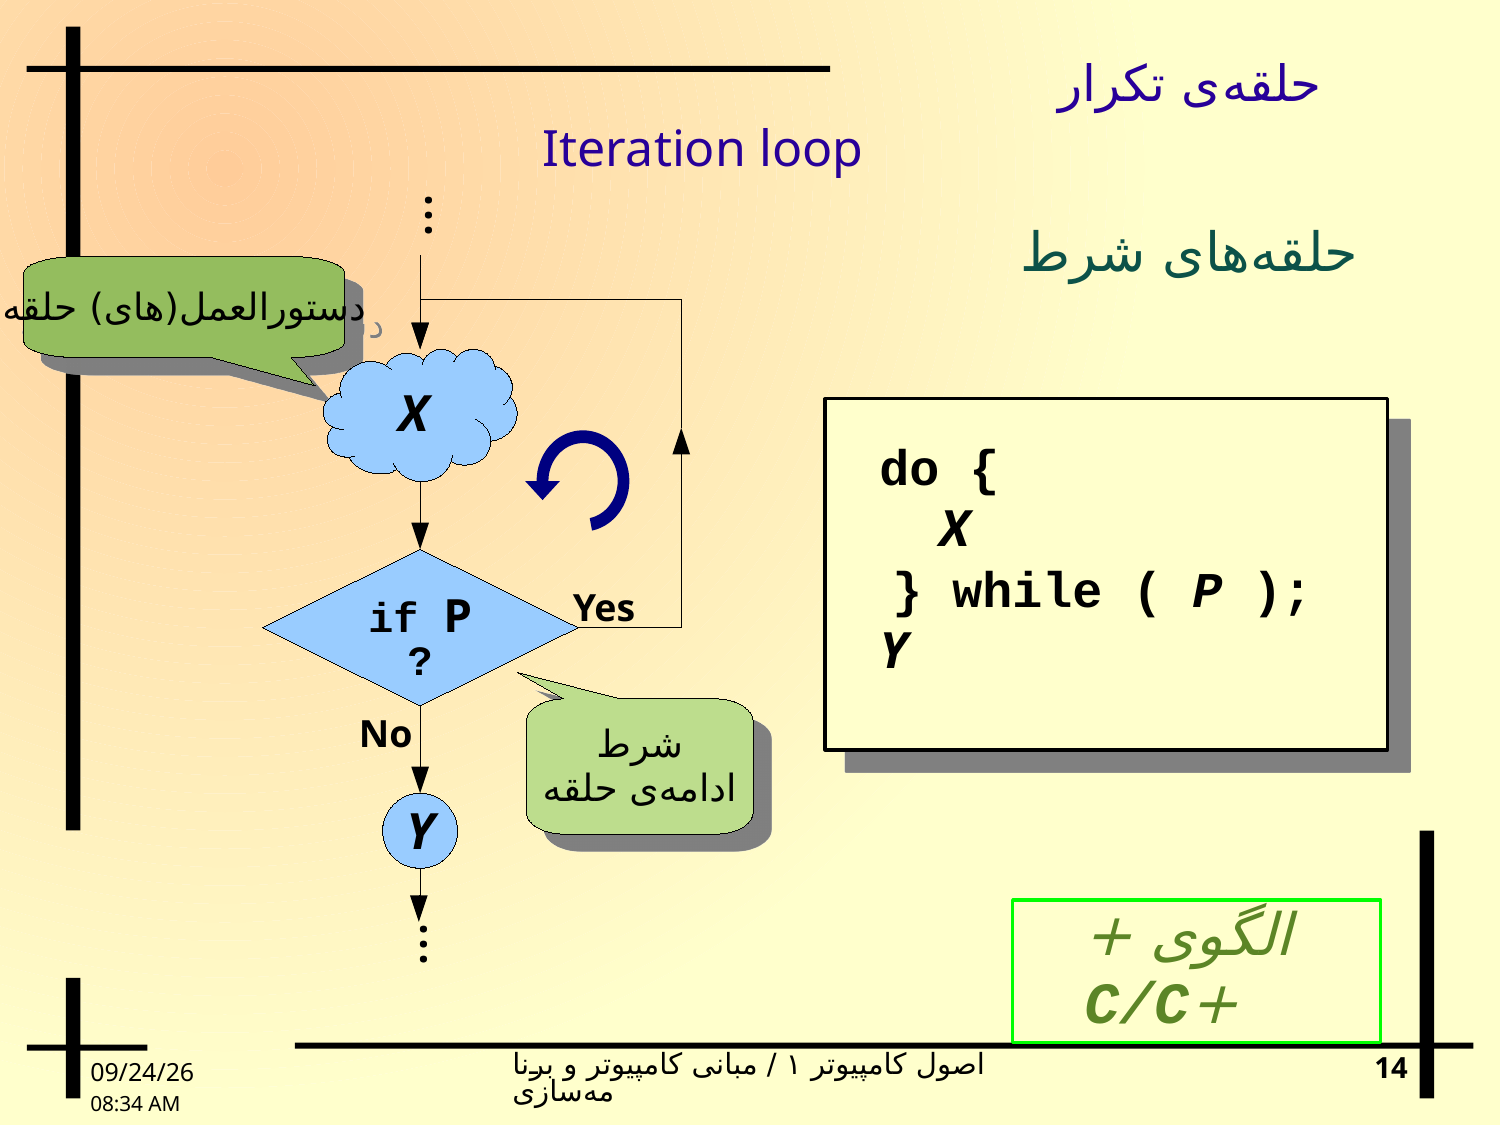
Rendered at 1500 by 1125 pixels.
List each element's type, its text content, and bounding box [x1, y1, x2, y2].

text_box Yes [558, 573, 646, 627]
text_box Yes [570, 628, 646, 633]
text_box ... [417, 921, 421, 982]
text_box No [344, 699, 420, 758]
text_box X [323, 349, 518, 482]
text_box Y [382, 793, 458, 869]
text_box دستورالعمل(های) حلقه [23, 256, 345, 386]
list حلقه‌های شرط [813, 221, 1412, 306]
text_box ... [422, 193, 426, 254]
text_box شرط ادامه‌ی حلقه [517, 672, 754, 835]
text_box [525, 430, 630, 531]
list do { X } while ( P ); Y [825, 398, 1388, 751]
list الگوی ++C/C [1012, 900, 1381, 995]
title حلقه‌ی تکرار Iteration loop [62, 58, 1344, 178]
text_box if P ? [262, 549, 579, 706]
